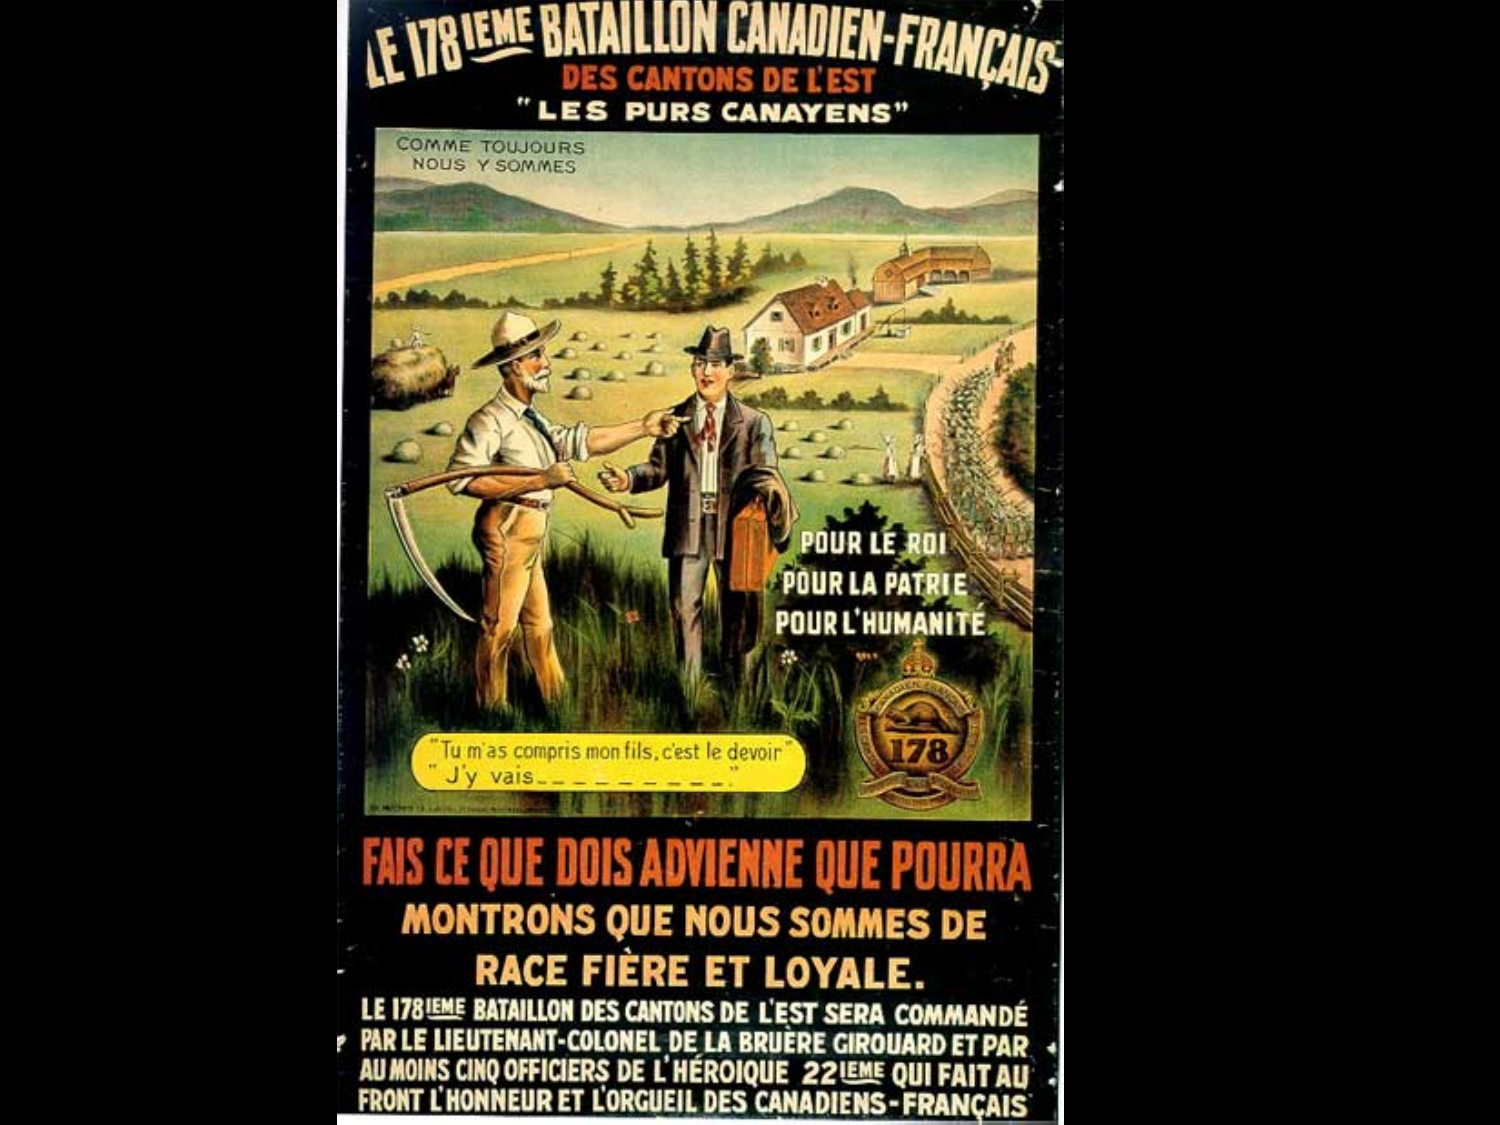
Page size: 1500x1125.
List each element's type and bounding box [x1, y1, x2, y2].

picture [337, 0, 1064, 1125]
